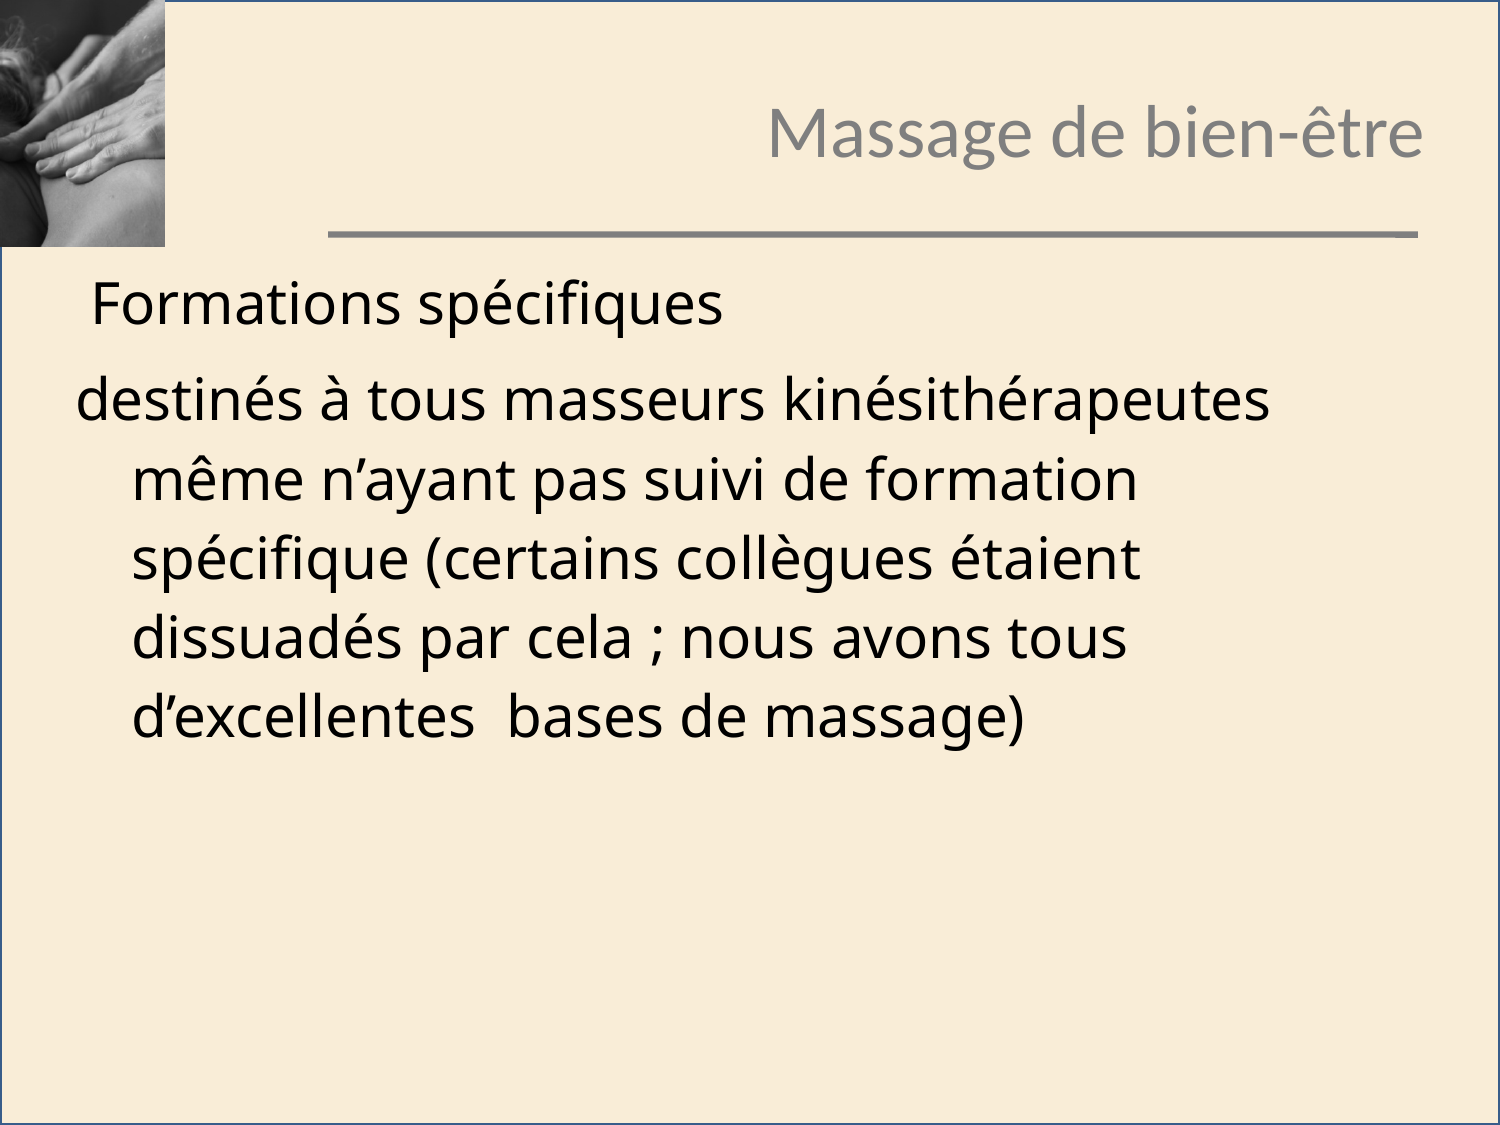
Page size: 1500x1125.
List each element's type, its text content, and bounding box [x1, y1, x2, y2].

picture [0, 0, 165, 247]
title Massage de bien-être [75, 28, 1426, 250]
list Formations spécifiques destinés à tous masseurs kinésithérapeutes même n’ayant pas suivi de formation spécifique (certains collègues étaient dissuadés par cela ; nous avons tous d’excellentes bases de massage) [75, 262, 1426, 991]
